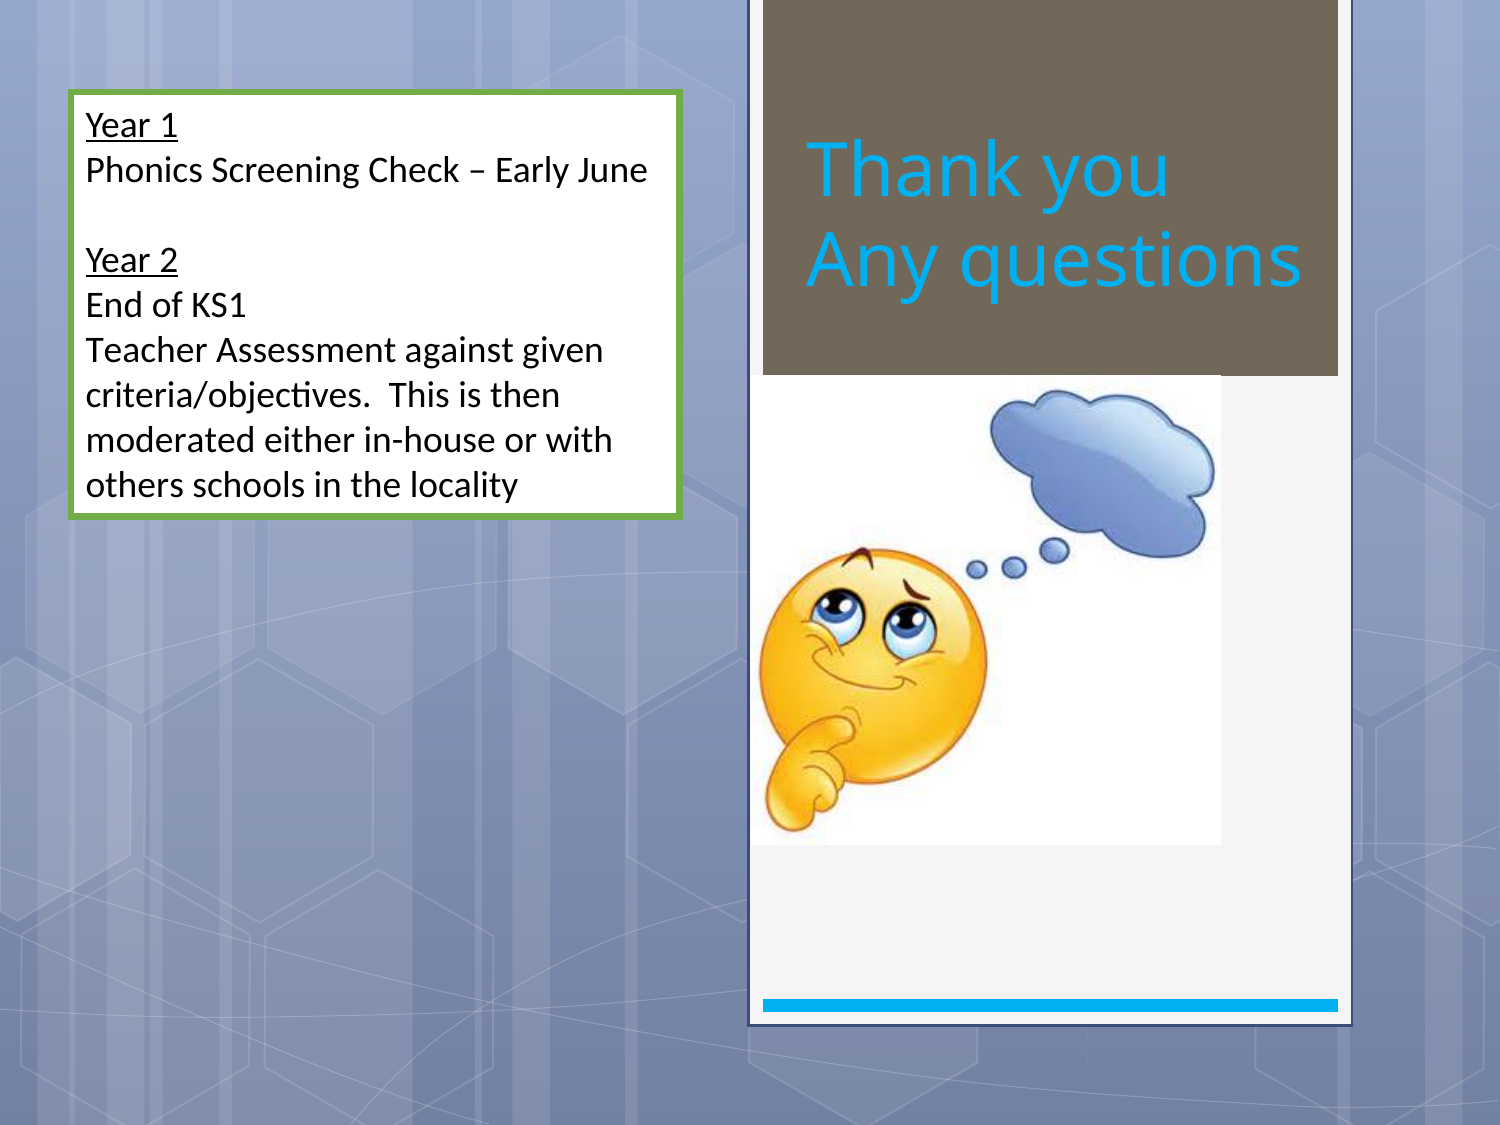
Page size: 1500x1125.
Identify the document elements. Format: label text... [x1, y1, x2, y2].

title Thank you Any questions [791, 1, 1336, 309]
picture [751, 375, 1221, 845]
text_box Year 1 Phonics Screening Check – Early June Year 2 End of KS1 Teacher Assessment against given criteria/objectives. This is then moderated either in-house or with others schools in the locality [70, 92, 680, 517]
